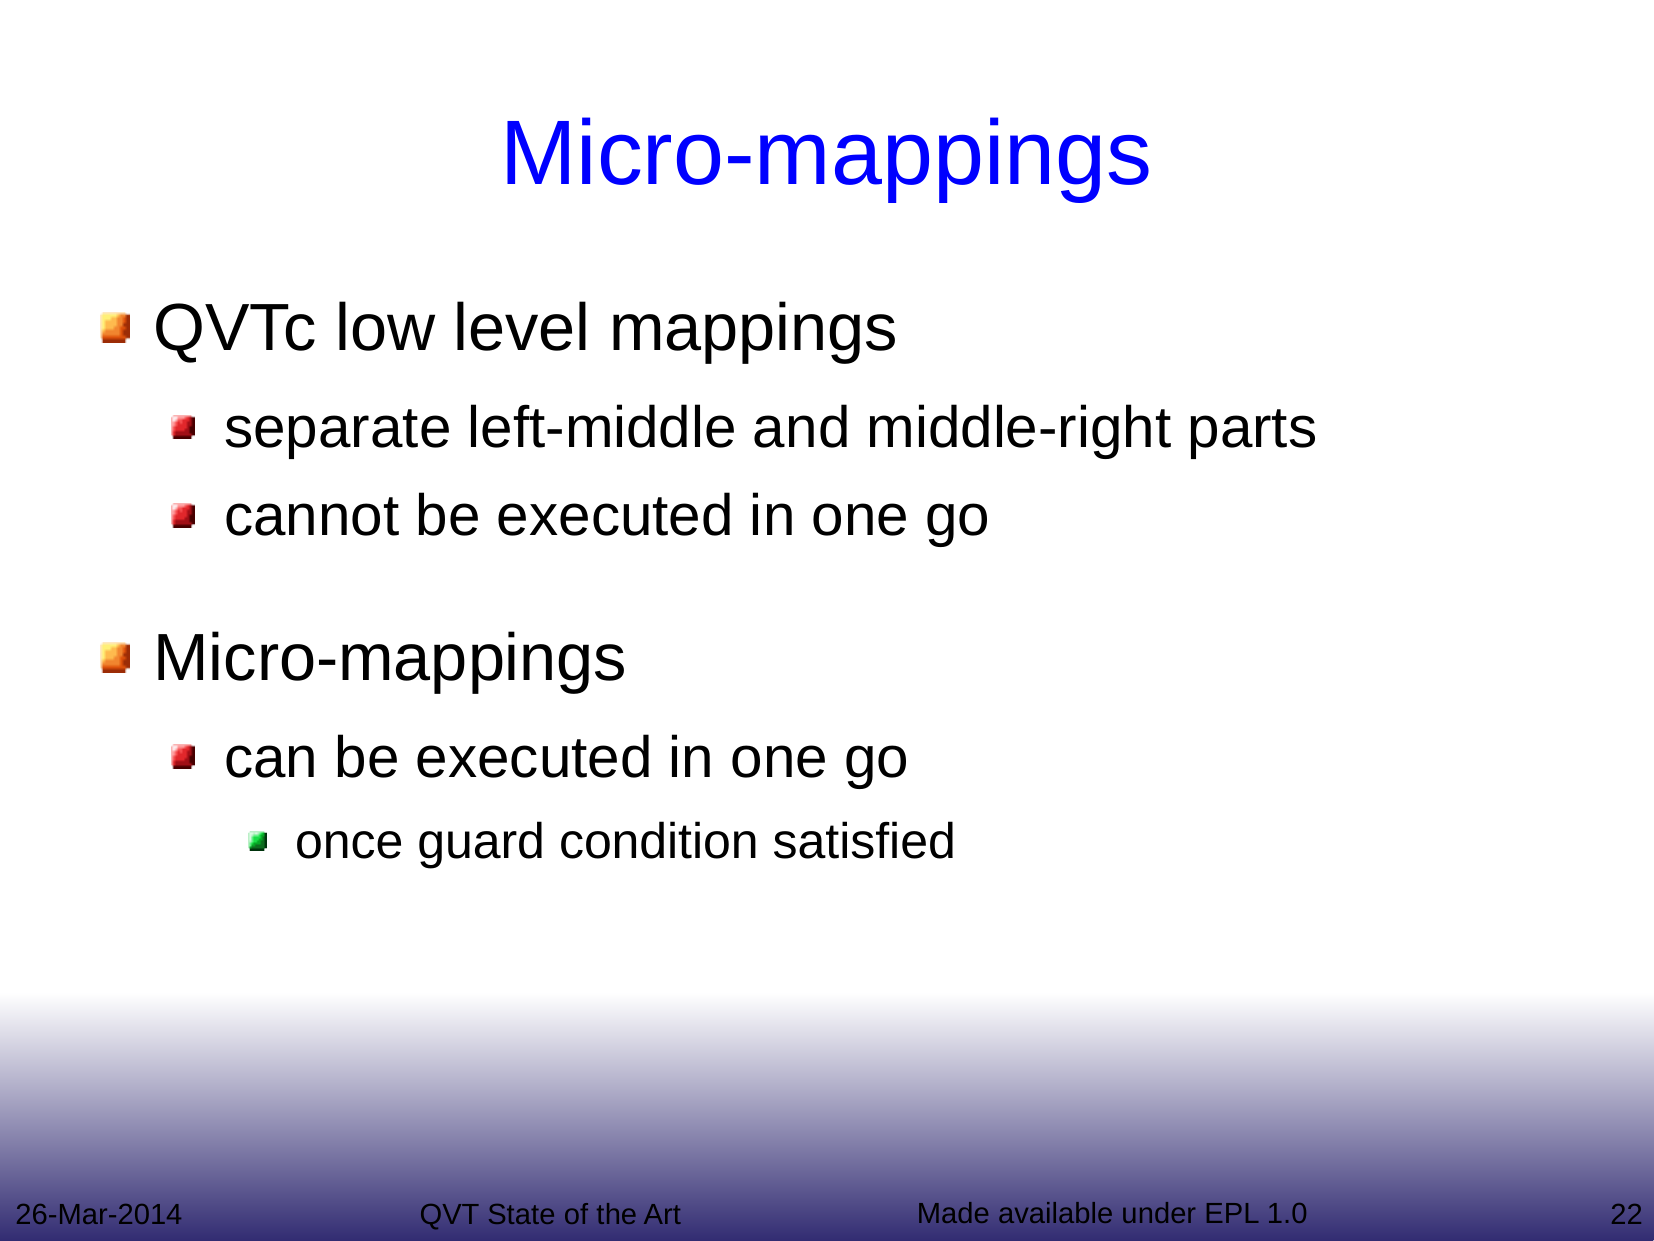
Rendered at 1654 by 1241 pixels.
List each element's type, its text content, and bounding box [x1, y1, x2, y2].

list QVTc low level mappings separate left-middle and middle-right parts cannot be executed in one go Micro-mappings can be executed in one go once guard condition satisfied [82, 290, 1571, 1109]
title Micro-mappings [82, 49, 1571, 257]
